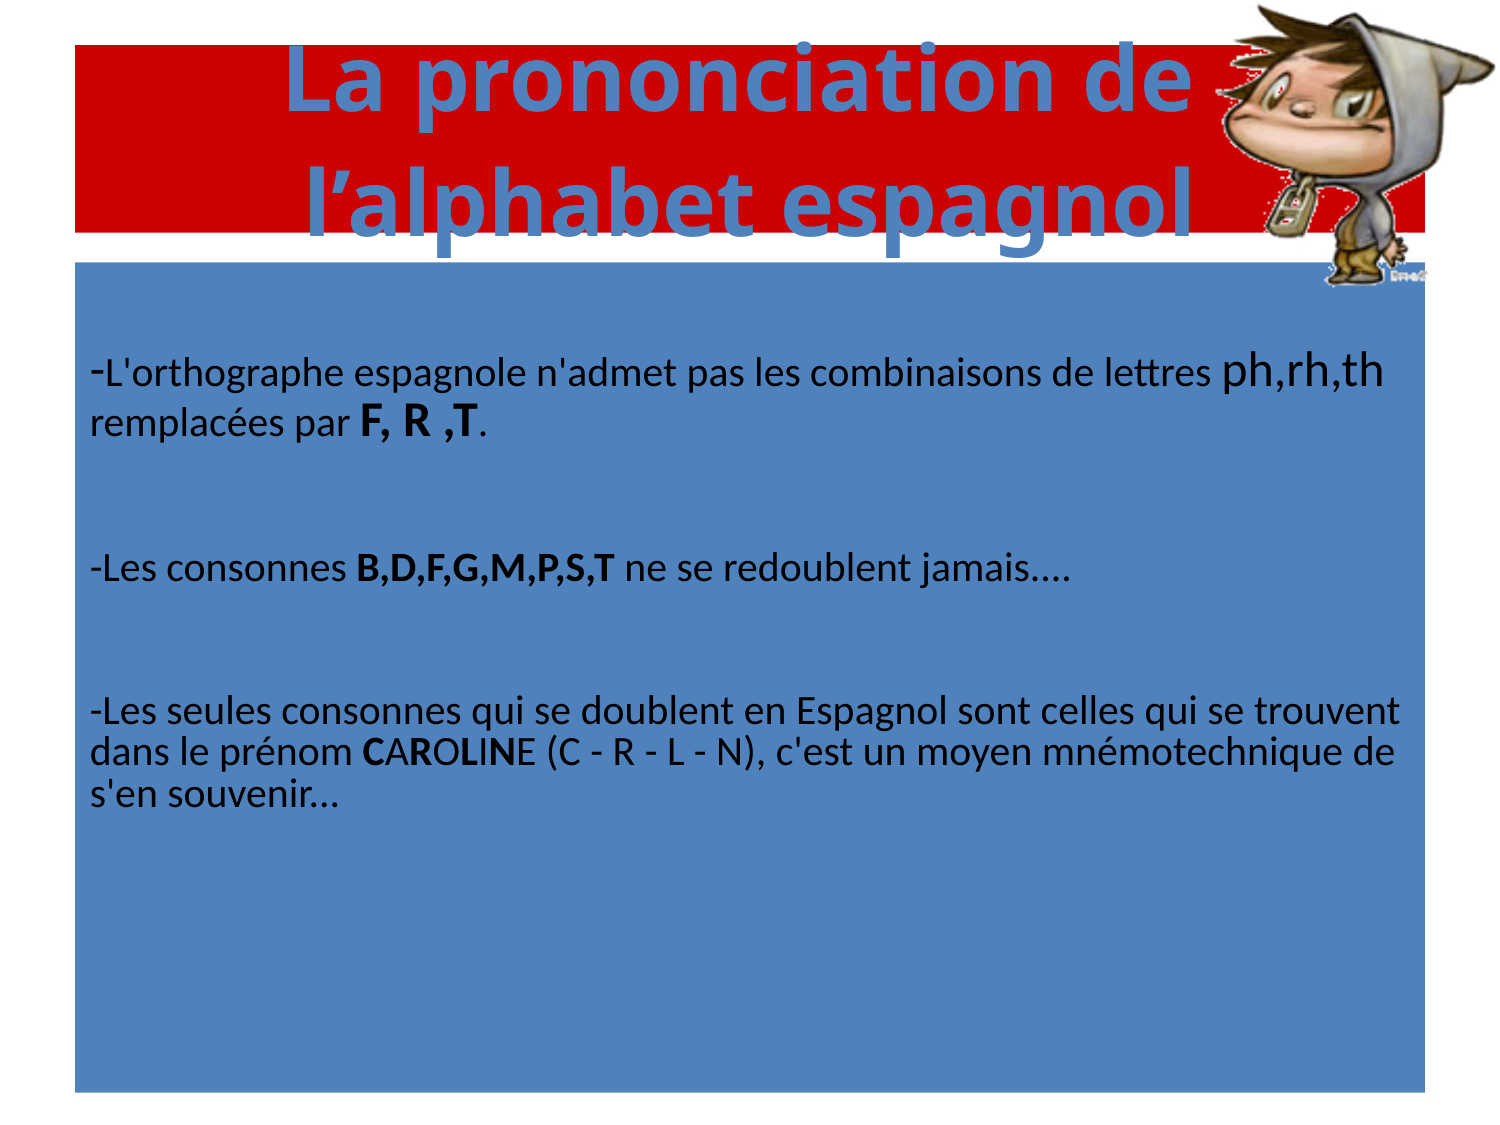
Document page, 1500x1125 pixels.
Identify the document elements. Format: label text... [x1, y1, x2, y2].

list -L'orthographe espagnole n'admet pas les combinaisons de lettres ph,rh,th remplacées par F, R ,T. -Les consonnes B,D,F,G,M,P,S,T ne se redoublent jamais.... -Les seules consonnes qui se doublent en Espagnol sont celles qui se trouvent dans le prénom CAROLINE (C - R - L - N), c'est un moyen mnémotechnique de s'en souvenir... [75, 262, 1425, 1093]
picture [1212, 0, 1500, 292]
title La prononciation de l’alphabet espagnol [75, 45, 1212, 233]
